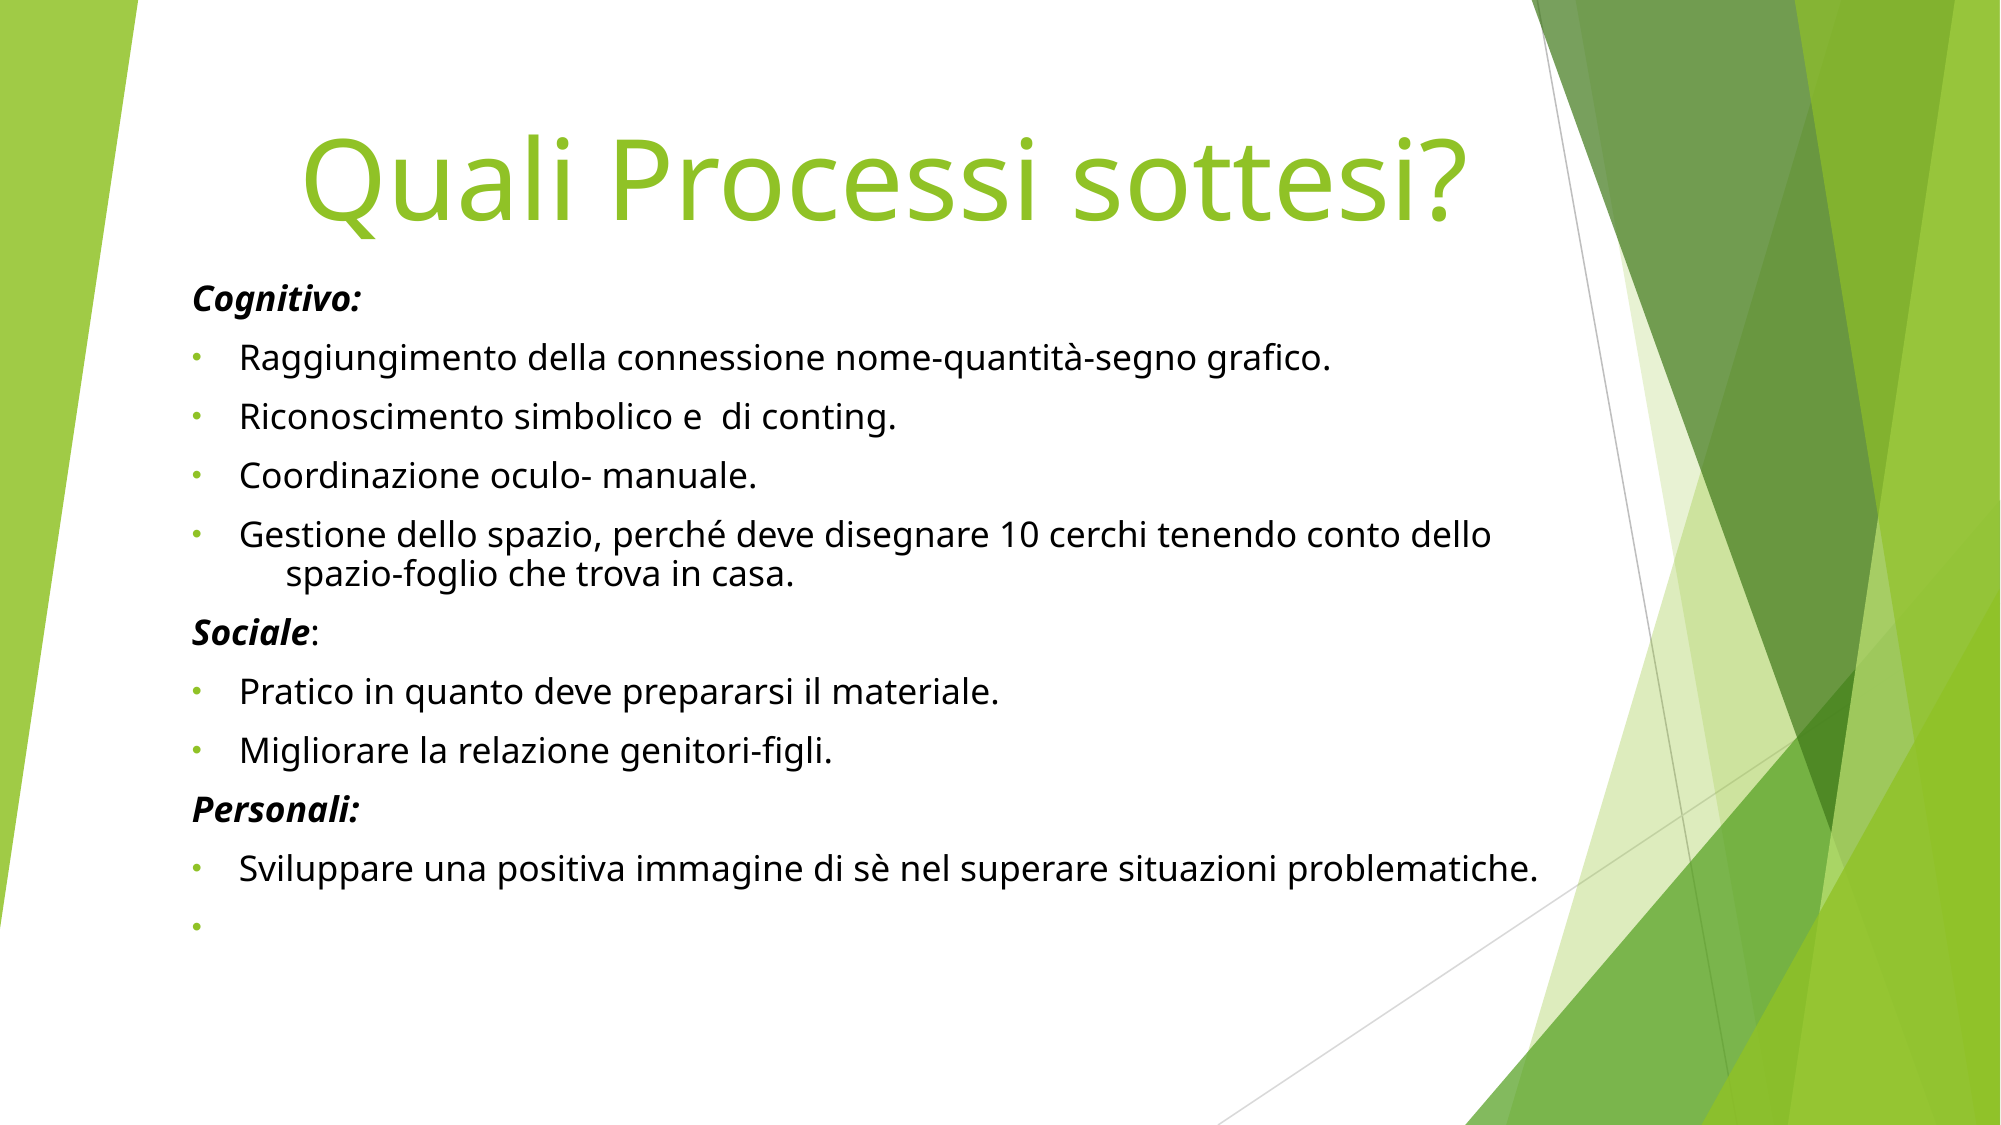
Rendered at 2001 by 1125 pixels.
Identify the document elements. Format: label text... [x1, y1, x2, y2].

title Quali Processi sottesi? [247, 100, 1522, 251]
subtitle Cognitivo: Raggiungimento della connessione nome-quantità-segno grafico. Riconoscimento simbolico e di conting. Coordinazione oculo- manuale. Gestione dello spazio, perché deve disegnare 10 cerchi tenendo conto dello spazio-foglio che trova in casa. Sociale: Pratico in quanto deve prepararsi il materiale. Migliorare la relazione genitori-figli. Personali: Sviluppare una positiva immagine di sè nel superare situazioni problematiche. [176, 273, 1568, 1059]
